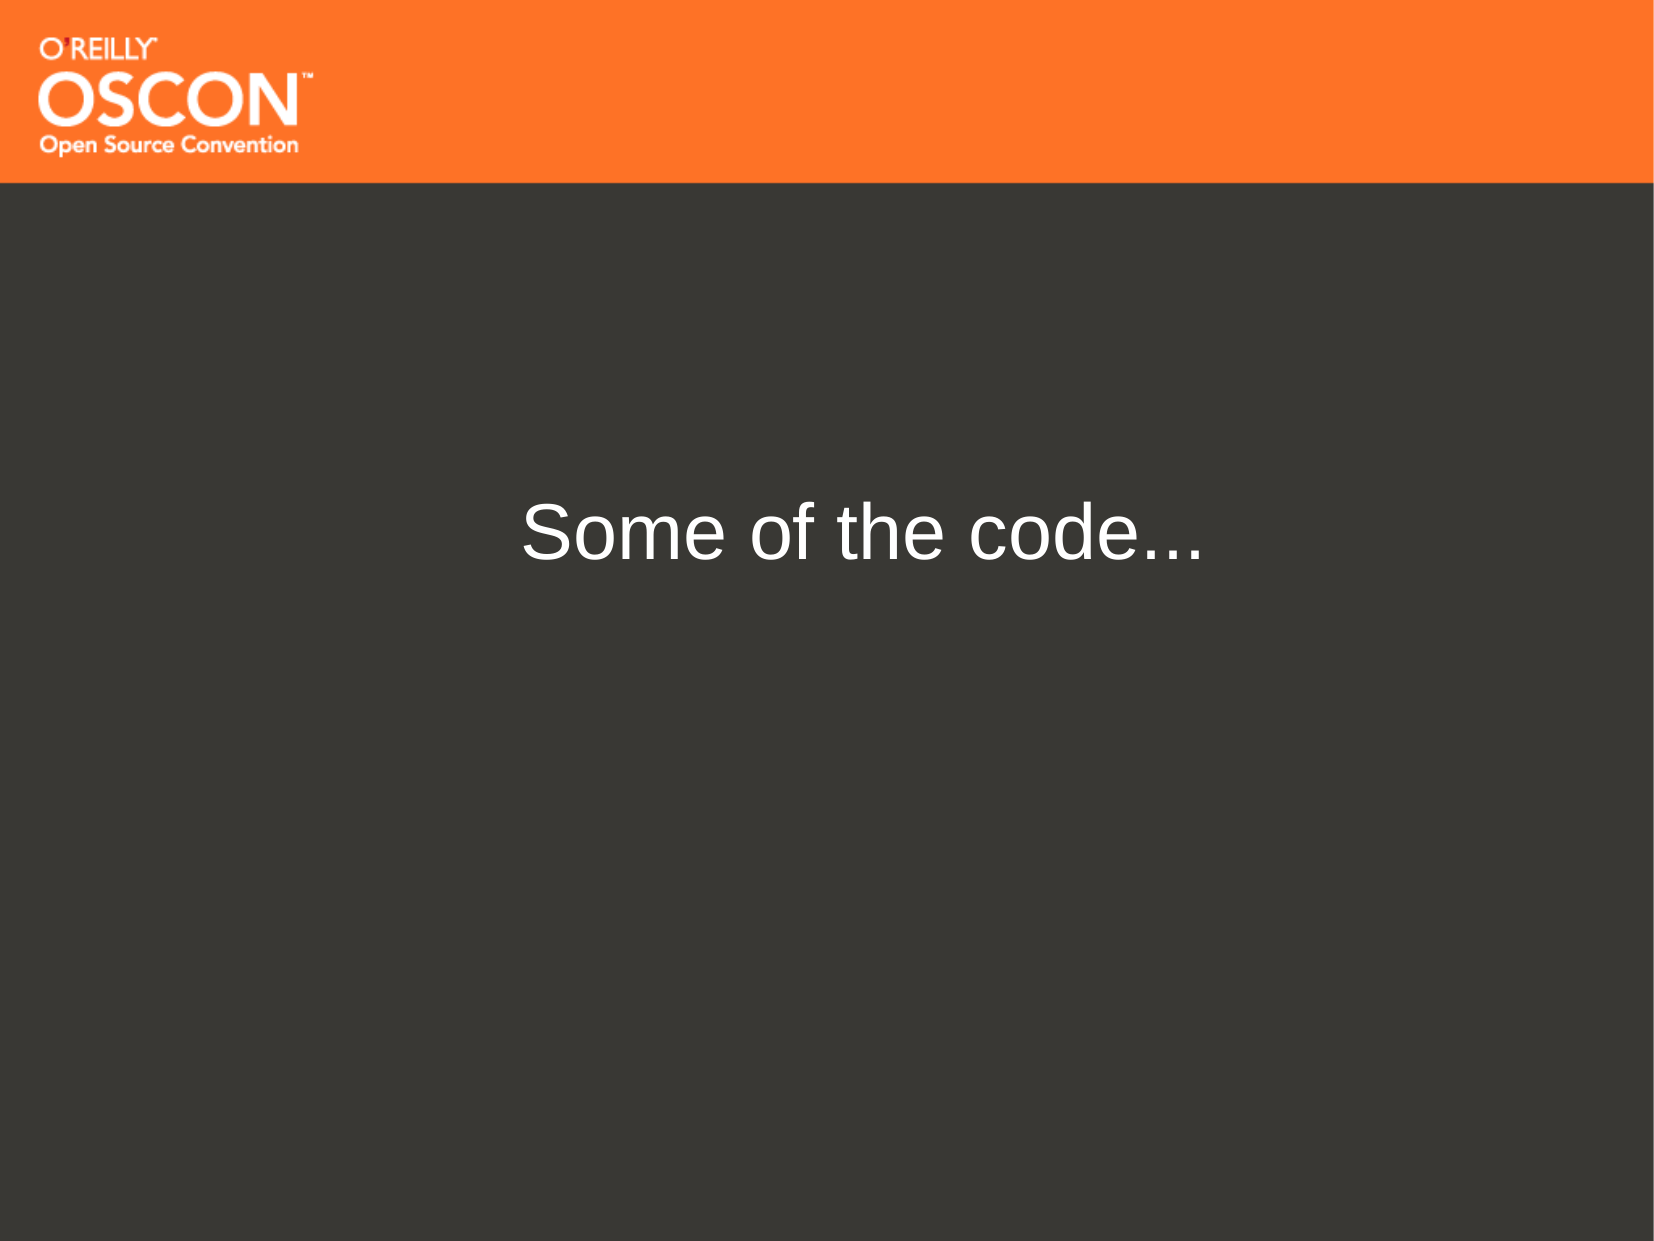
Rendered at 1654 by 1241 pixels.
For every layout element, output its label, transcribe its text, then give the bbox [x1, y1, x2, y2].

title [356, 31, 1624, 187]
picture [0, 0, 1654, 1241]
list Some of the code... [37, 219, 1628, 1218]
